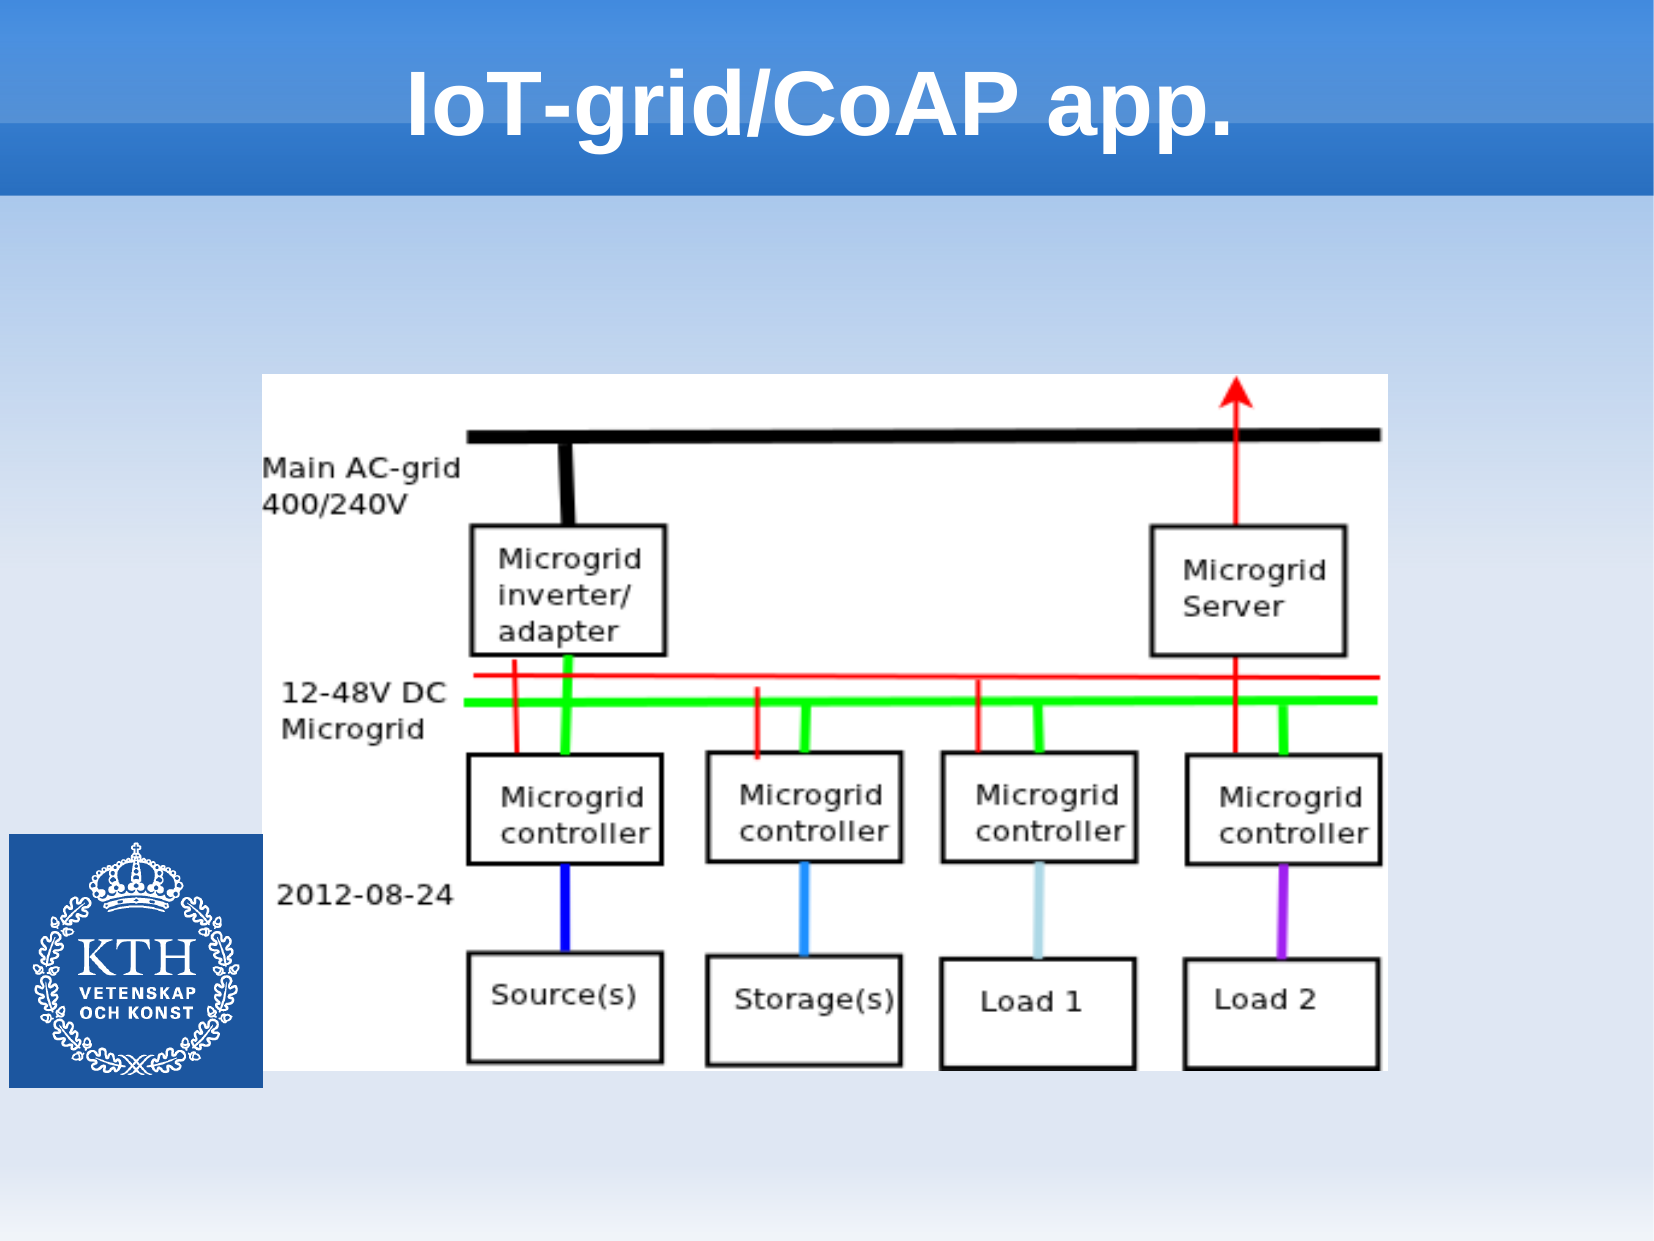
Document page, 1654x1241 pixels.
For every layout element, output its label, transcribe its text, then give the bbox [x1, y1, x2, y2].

picture [0, 0, 1654, 1241]
title IoT-grid/CoAP app. [76, 0, 1565, 208]
